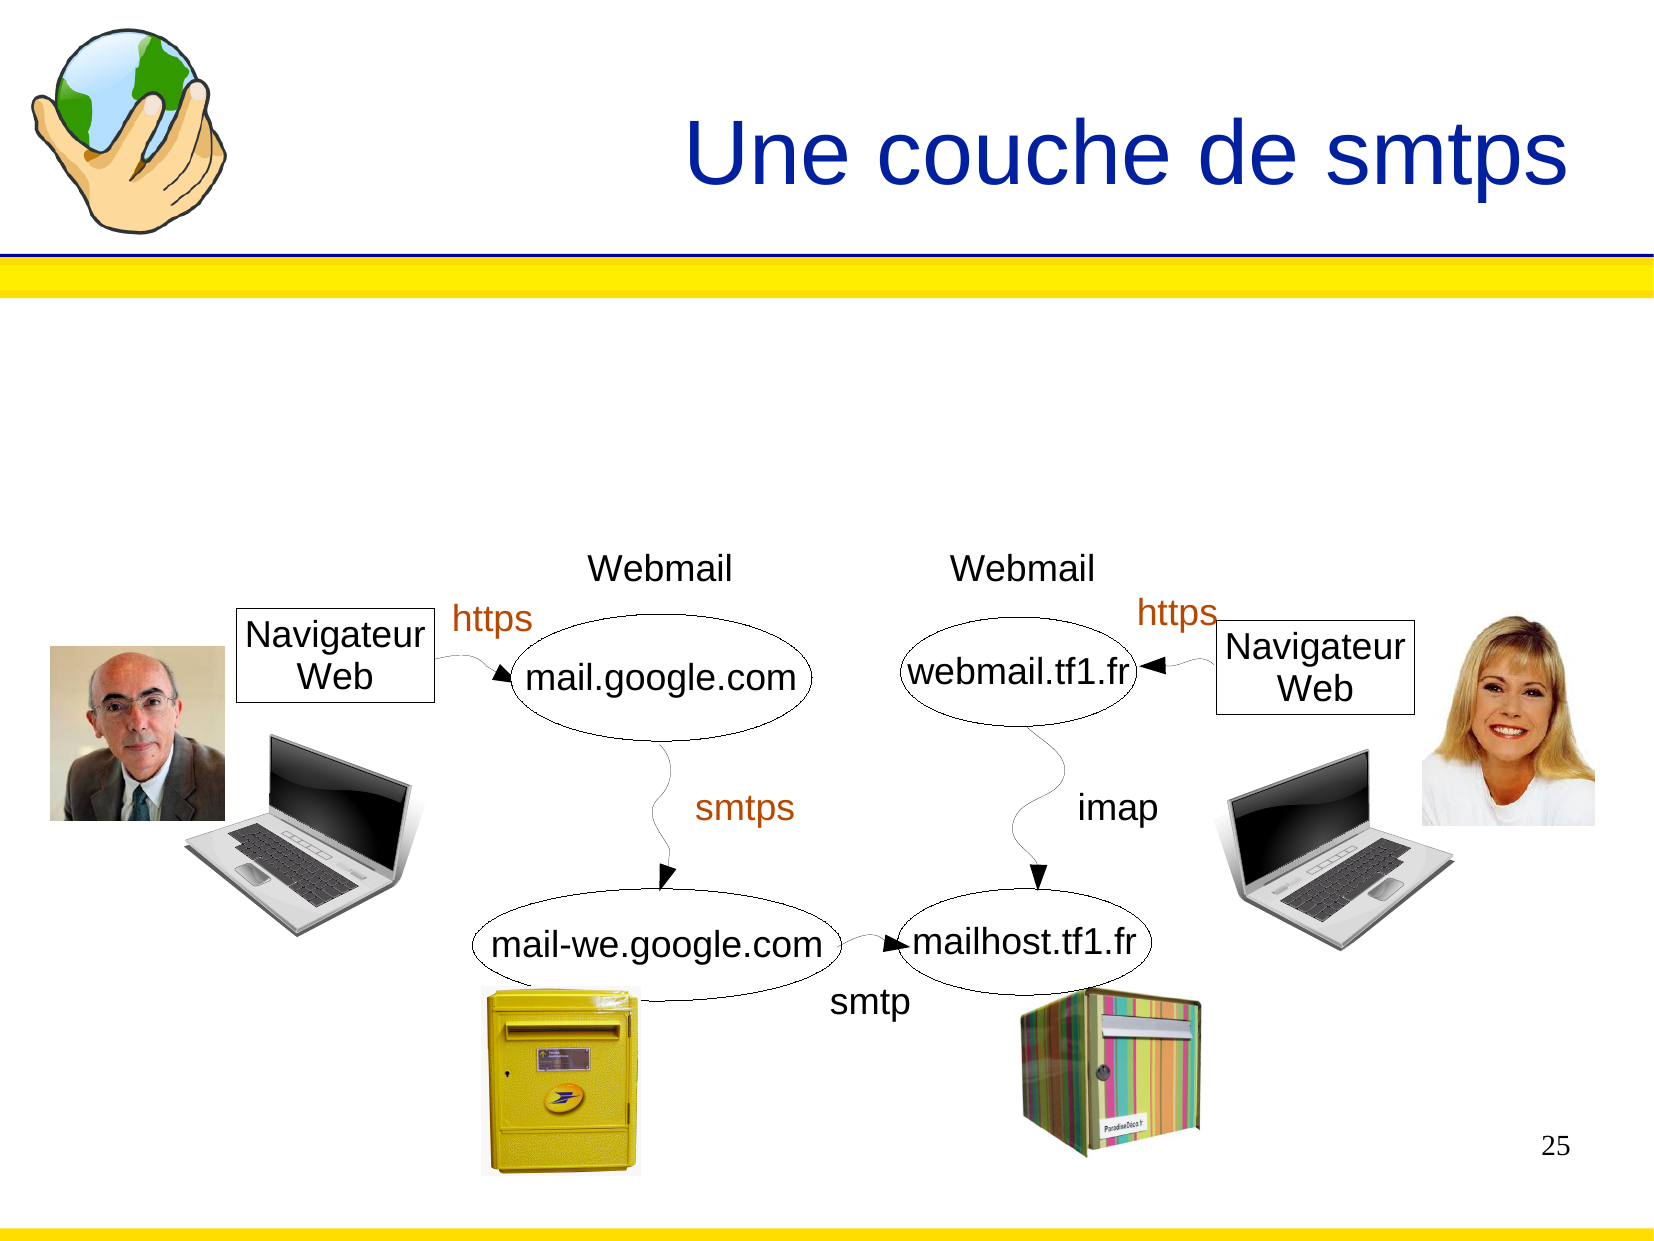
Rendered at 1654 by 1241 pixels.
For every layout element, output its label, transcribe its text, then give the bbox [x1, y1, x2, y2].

text_box Navigateur Web [1216, 620, 1415, 715]
text_box mailhost.tf1.fr [897, 888, 1152, 996]
text_box webmail.tf1.fr [900, 617, 1137, 727]
text_box https [1122, 583, 1299, 674]
text_box Webmail [572, 539, 747, 609]
picture [481, 986, 641, 1176]
picture [1207, 611, 1595, 957]
text_box smtps [680, 779, 811, 837]
title Une couche de smtps [372, 49, 1571, 257]
picture [969, 982, 1261, 1161]
text_box mail.google.com [510, 614, 813, 742]
text_box smtp [814, 973, 926, 1031]
text_box imap [1062, 779, 1174, 837]
text_box Webmail [935, 539, 1110, 609]
text_box Navigateur Web [236, 608, 435, 703]
text_box https [437, 590, 548, 648]
text_box mail-we.google.com [472, 888, 842, 1002]
picture [11, 14, 246, 248]
picture [50, 646, 432, 942]
